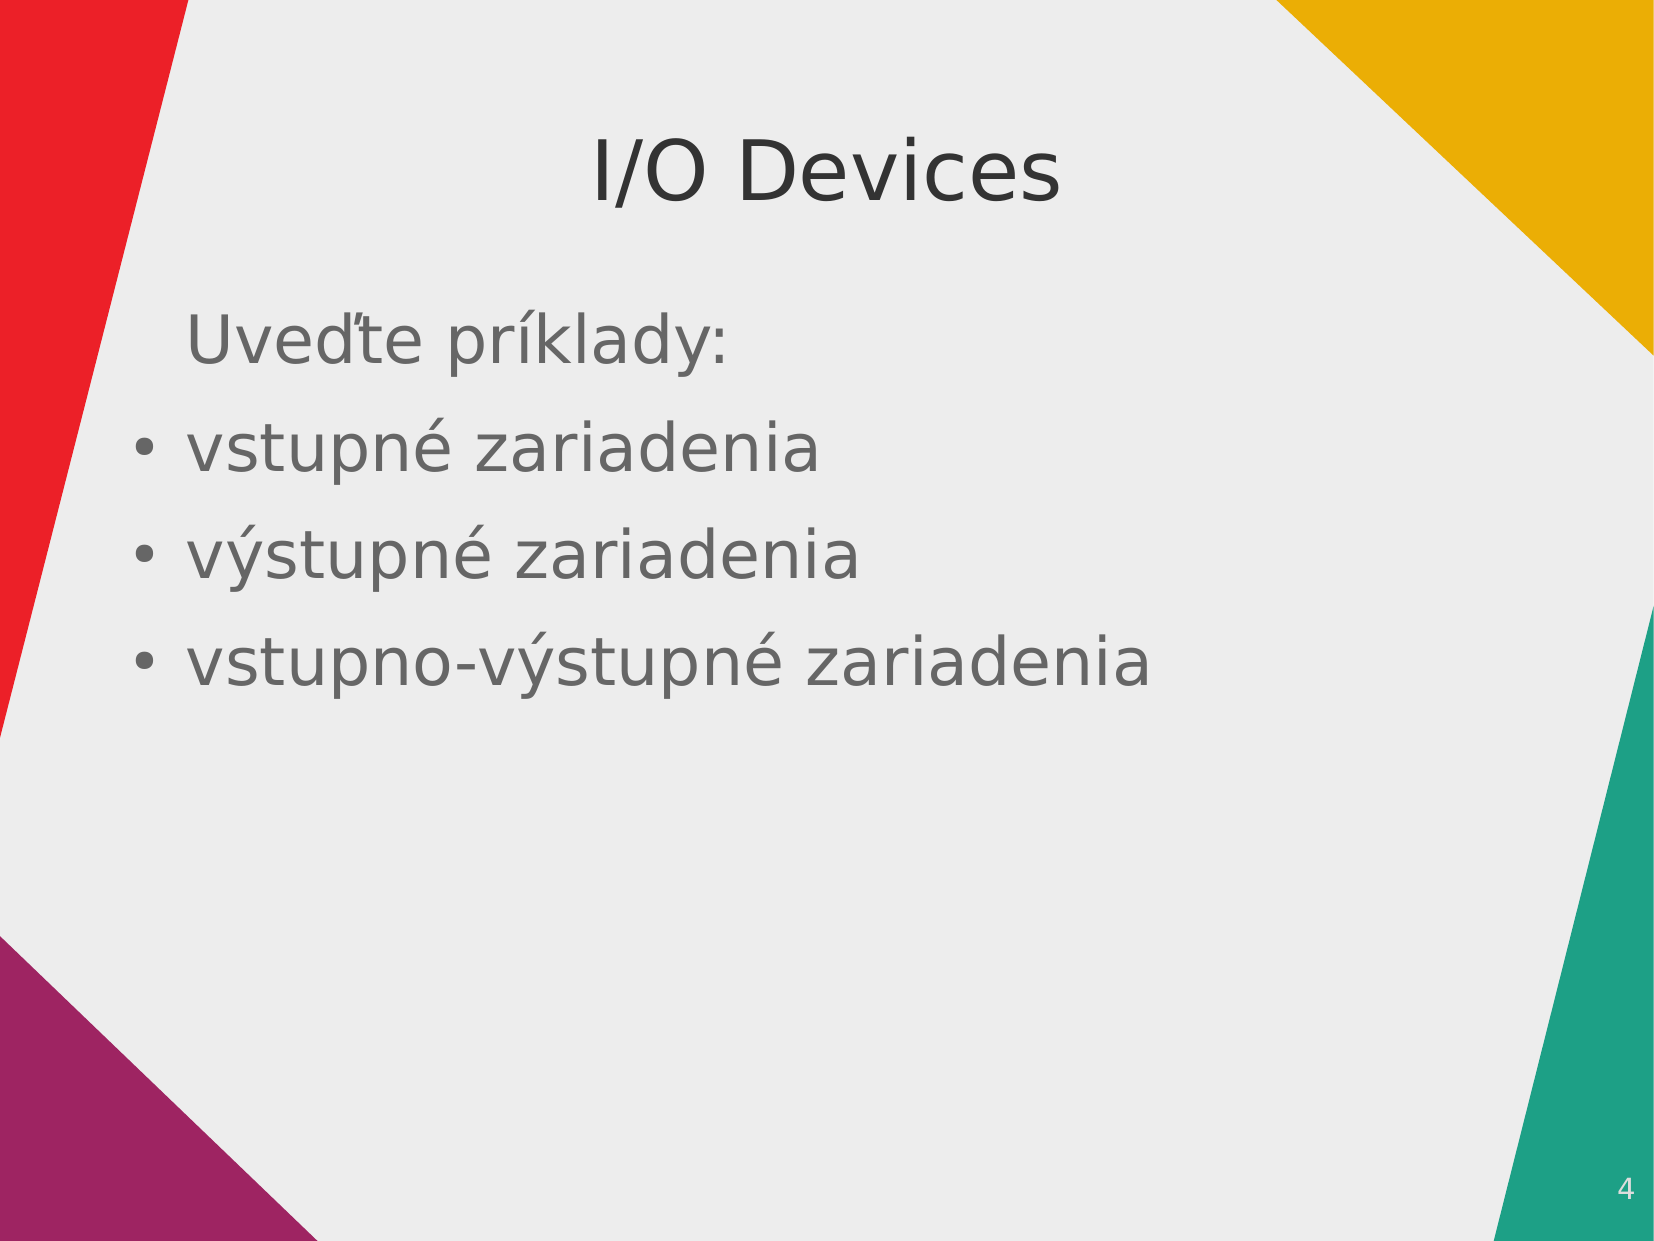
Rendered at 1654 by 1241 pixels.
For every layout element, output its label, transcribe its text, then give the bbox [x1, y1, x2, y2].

list Uveďte príklady: vstupné zariadenia výstupné zariadenia vstupno-výstupné zariadenia [114, 302, 1539, 1033]
title I/O Devices [114, 73, 1539, 271]
